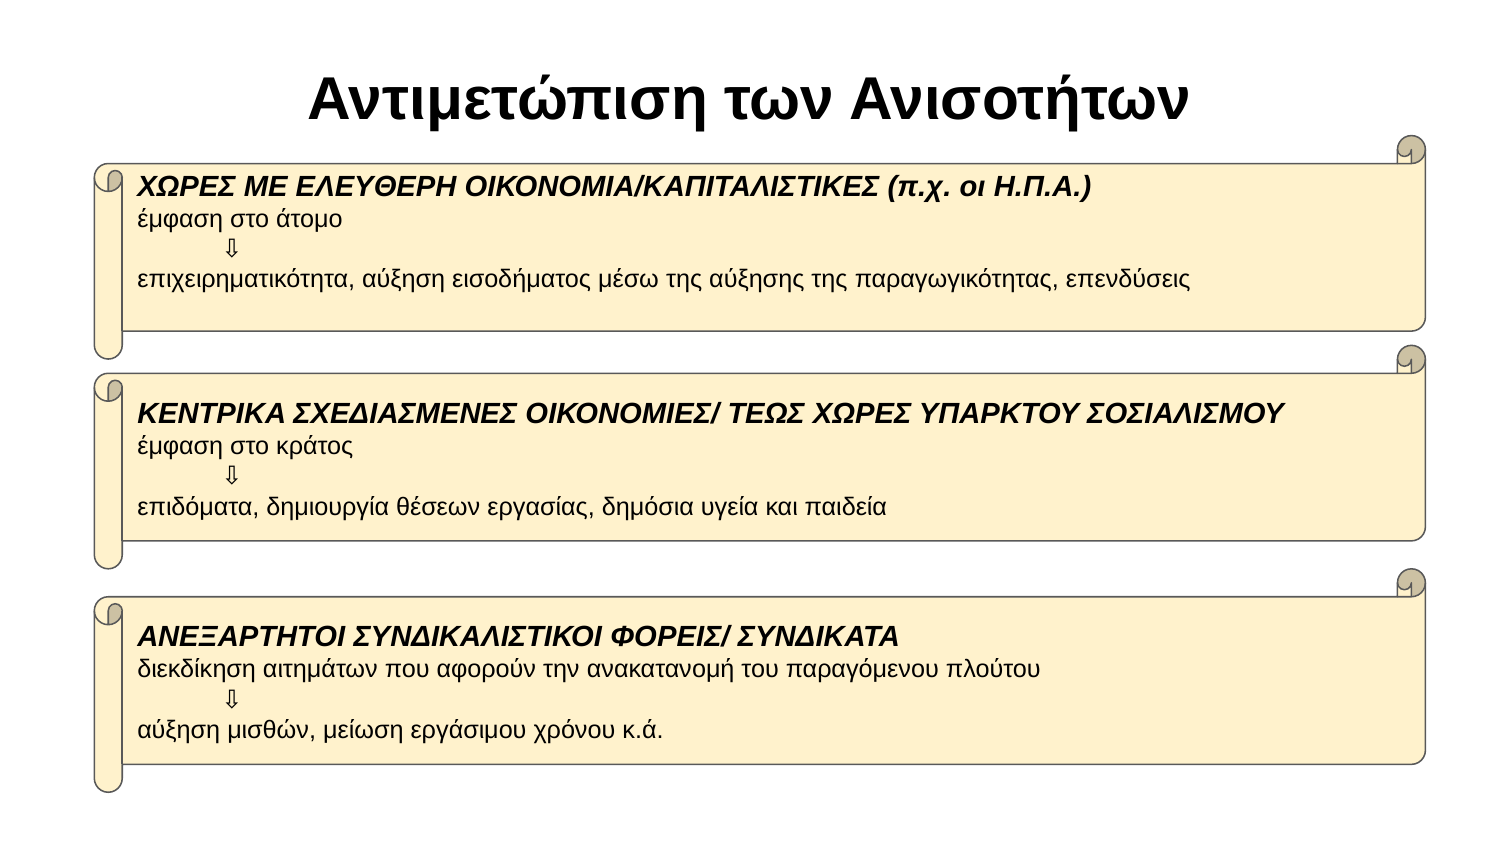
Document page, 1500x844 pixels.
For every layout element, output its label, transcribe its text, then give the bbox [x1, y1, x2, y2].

text_box ΚΕΝΤΡΙΚΑ ΣΧΕΔΙΑΣΜΕΝΕΣ ΟΙΚΟΝΟΜΙΕΣ/ ΤΕΩΣ ΧΩΡΕΣ ΥΠΑΡΚΤΟΥ ΣΟΣΙΑΛΙΣΜΟΥ έμφαση στο κράτος ⇩ επιδόματα, δημιουργία θέσεων εργασίας, δημόσια υγεία και παιδεία [94, 362, 1426, 569]
text_box ΧΩΡΕΣ ΜΕ ΕΛΕΥΘΕΡΗ ΟΙΚΟΝΟΜΙΑ/ΚΑΠΙΤΑΛΙΣΤΙΚΕΣ (π.χ. οι Η.Π.Α.) έμφαση στο άτομο ⇩ επιχειρηματικότητα, αύξηση εισοδήματος μέσω της αύξησης της παραγωγικότητας, επενδύσεις [94, 152, 1426, 360]
title Αντιμετώπιση των Ανισοτήτων [51, 43, 1449, 148]
text_box ΑΝΕΞΑΡΤΗΤΟΙ ΣΥΝΔΙΚΑΛΙΣΤΙΚΟΙ ΦΟΡΕΙΣ/ ΣΥΝΔΙΚΑΤΑ διεκδίκηση αιτημάτων που αφορούν την ανακατανομή του παραγόμενου πλούτου ⇩ αύξηση μισθών, μείωση εργάσιμου χρόνου κ.ά. [94, 585, 1426, 793]
